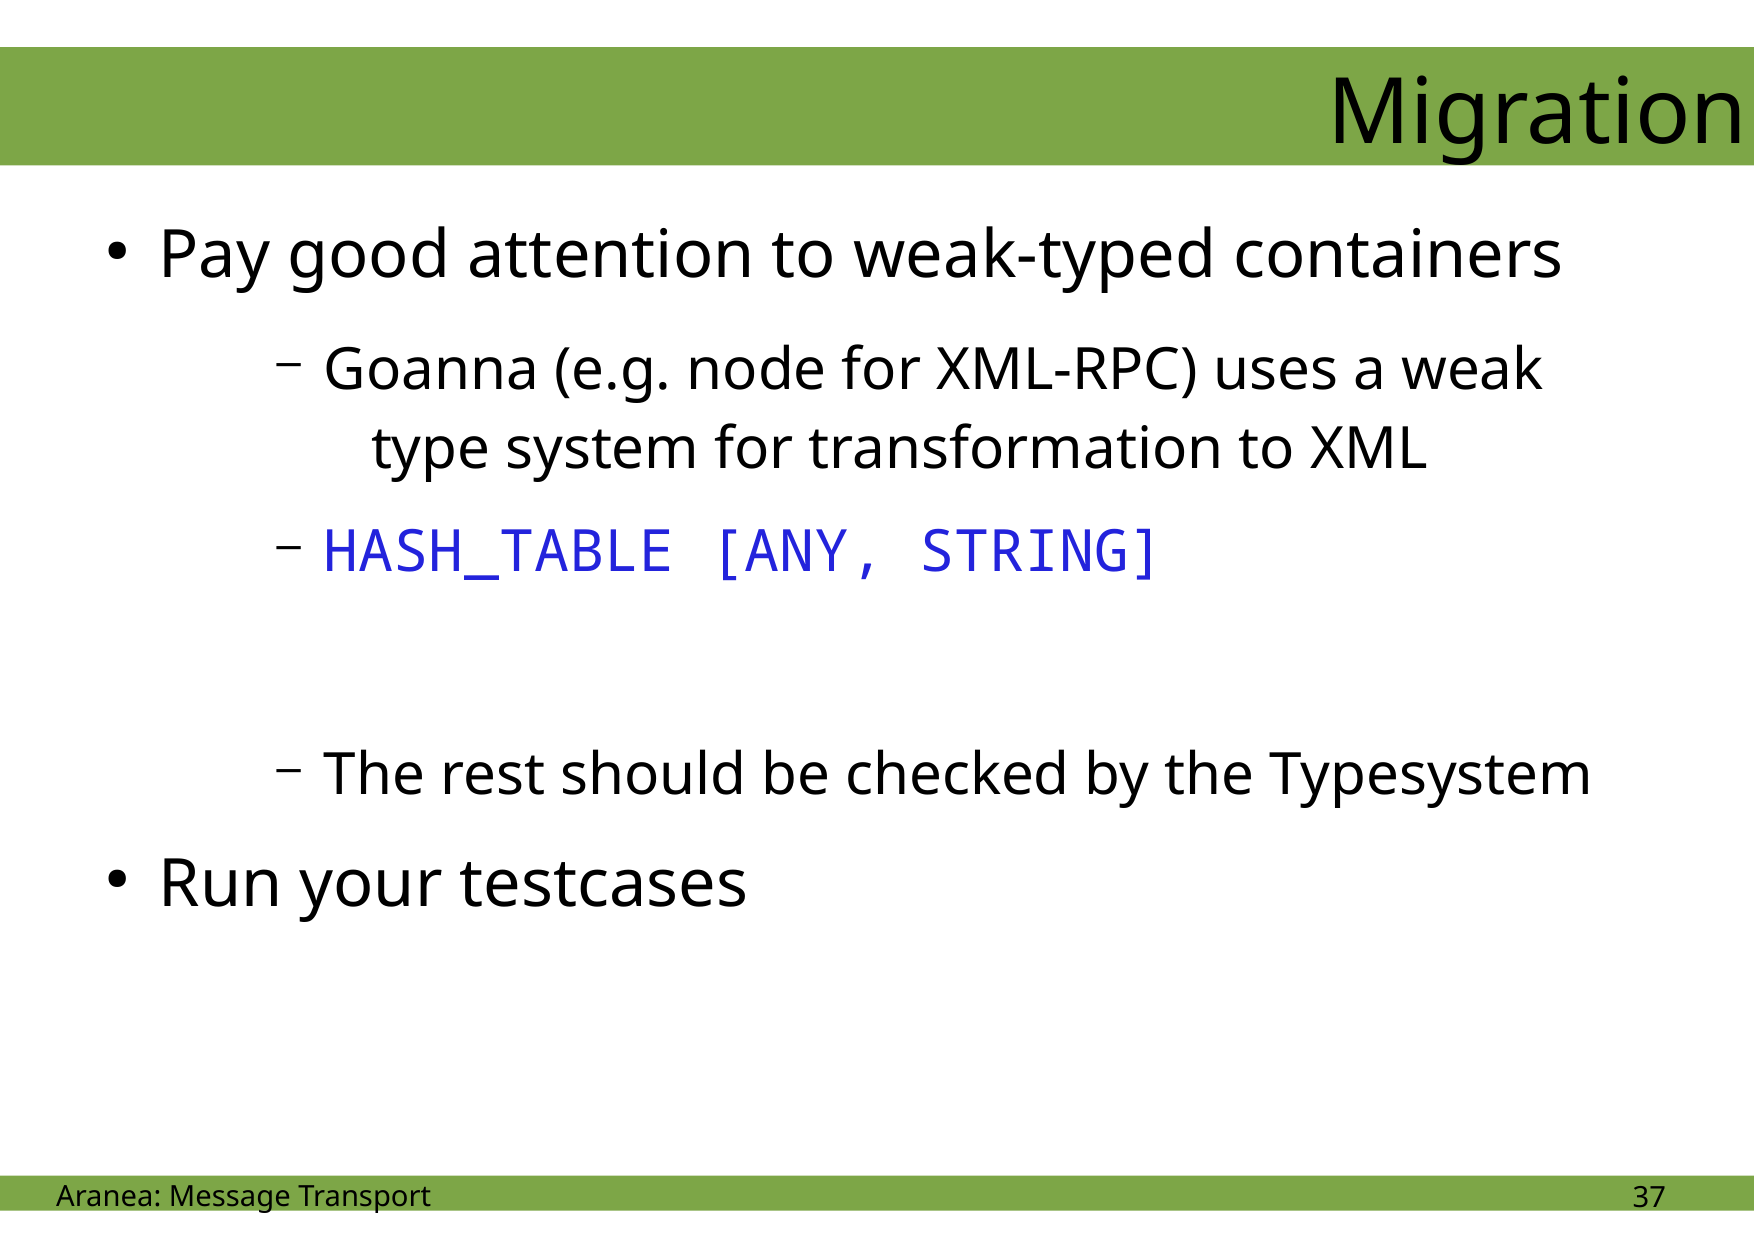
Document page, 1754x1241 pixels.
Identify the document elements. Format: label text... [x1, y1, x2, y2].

title Migration [0, 54, 1748, 162]
list Pay good attention to weak-typed containers Goanna (e.g. node for XML-RPC) uses a weak type system for transformation to XML HASH_TABLE [ANY, STRING] The rest should be checked by the Typesystem Run your testcases [87, 206, 1667, 1094]
